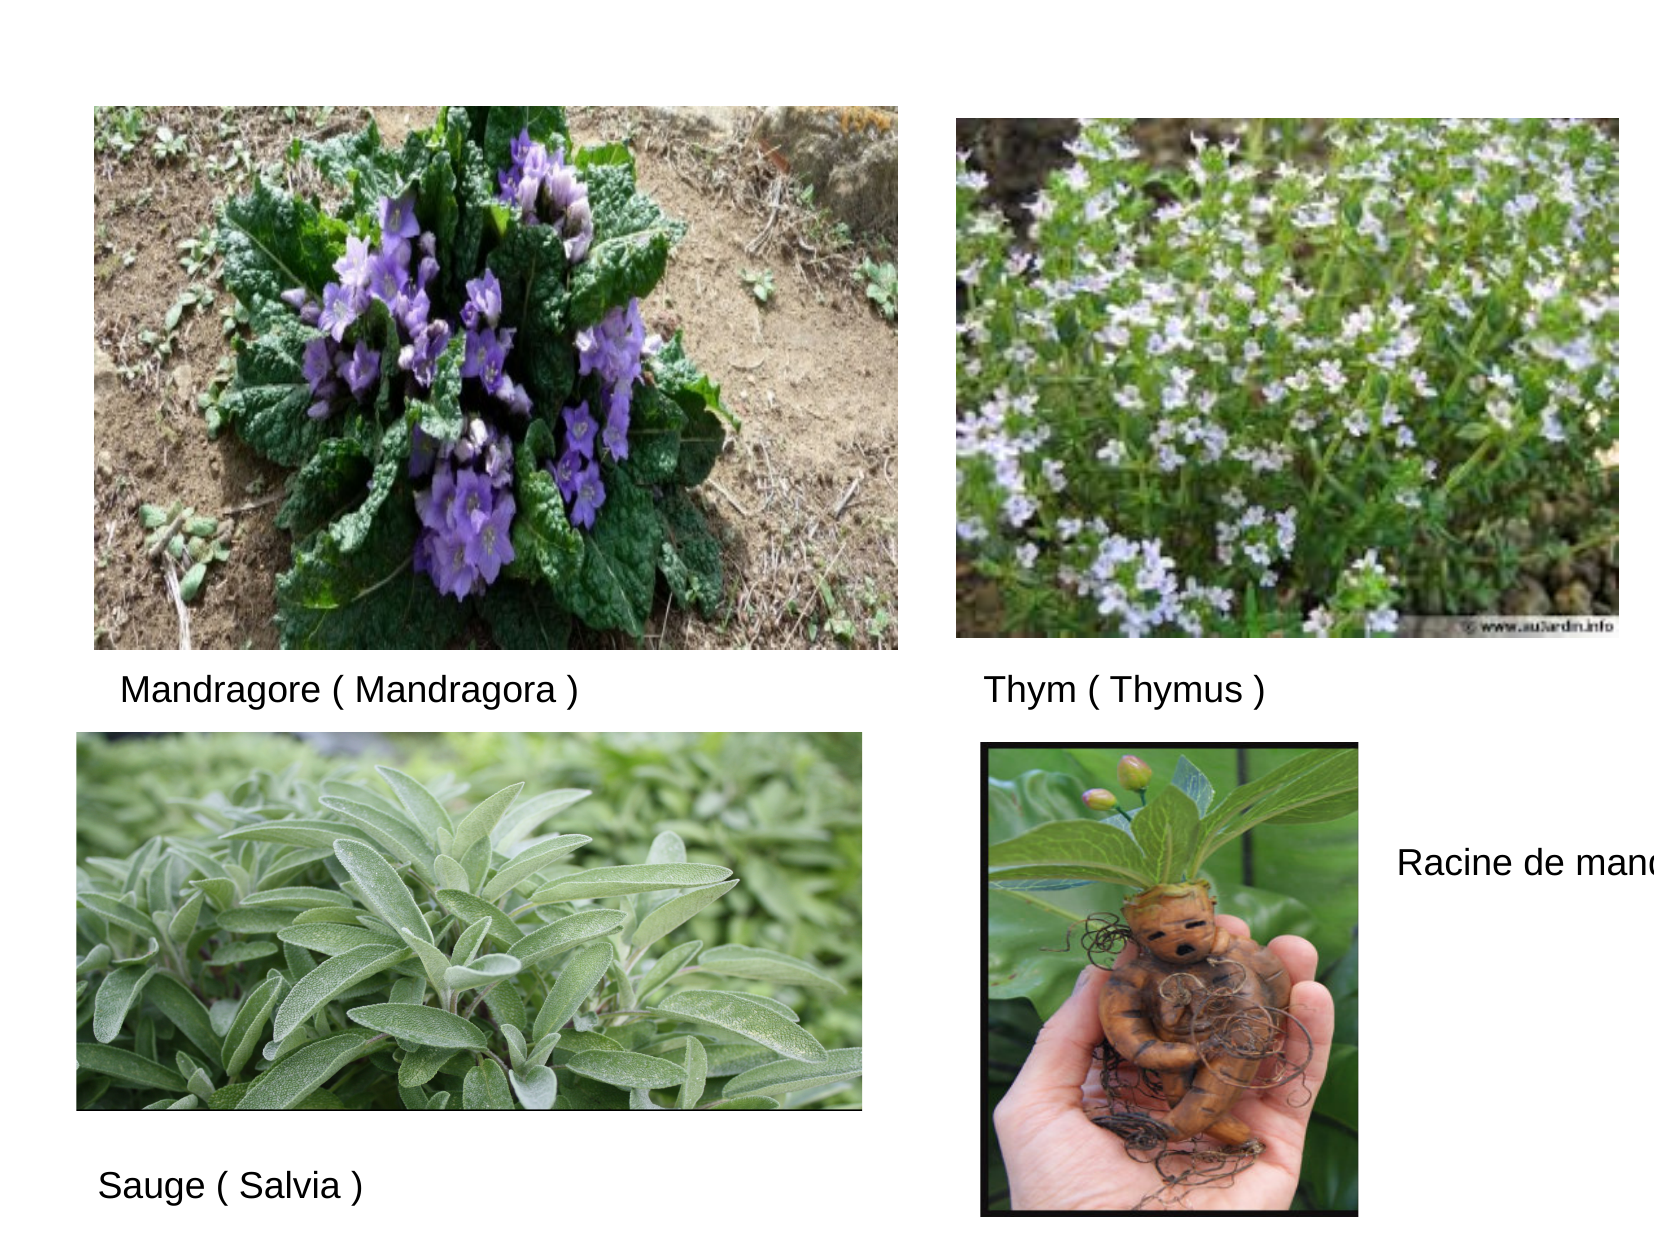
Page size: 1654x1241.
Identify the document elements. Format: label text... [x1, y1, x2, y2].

text_box Mandragore ( Mandragora ) [94, 661, 898, 719]
picture [94, 106, 898, 650]
text_box Thym ( Thymus ) [968, 661, 1619, 719]
picture [980, 742, 1359, 1217]
picture [956, 118, 1619, 638]
text_box Racine de mandragore [1381, 834, 1654, 934]
picture [76, 732, 863, 1111]
text_box Sauge ( Salvia ) [82, 1157, 863, 1215]
